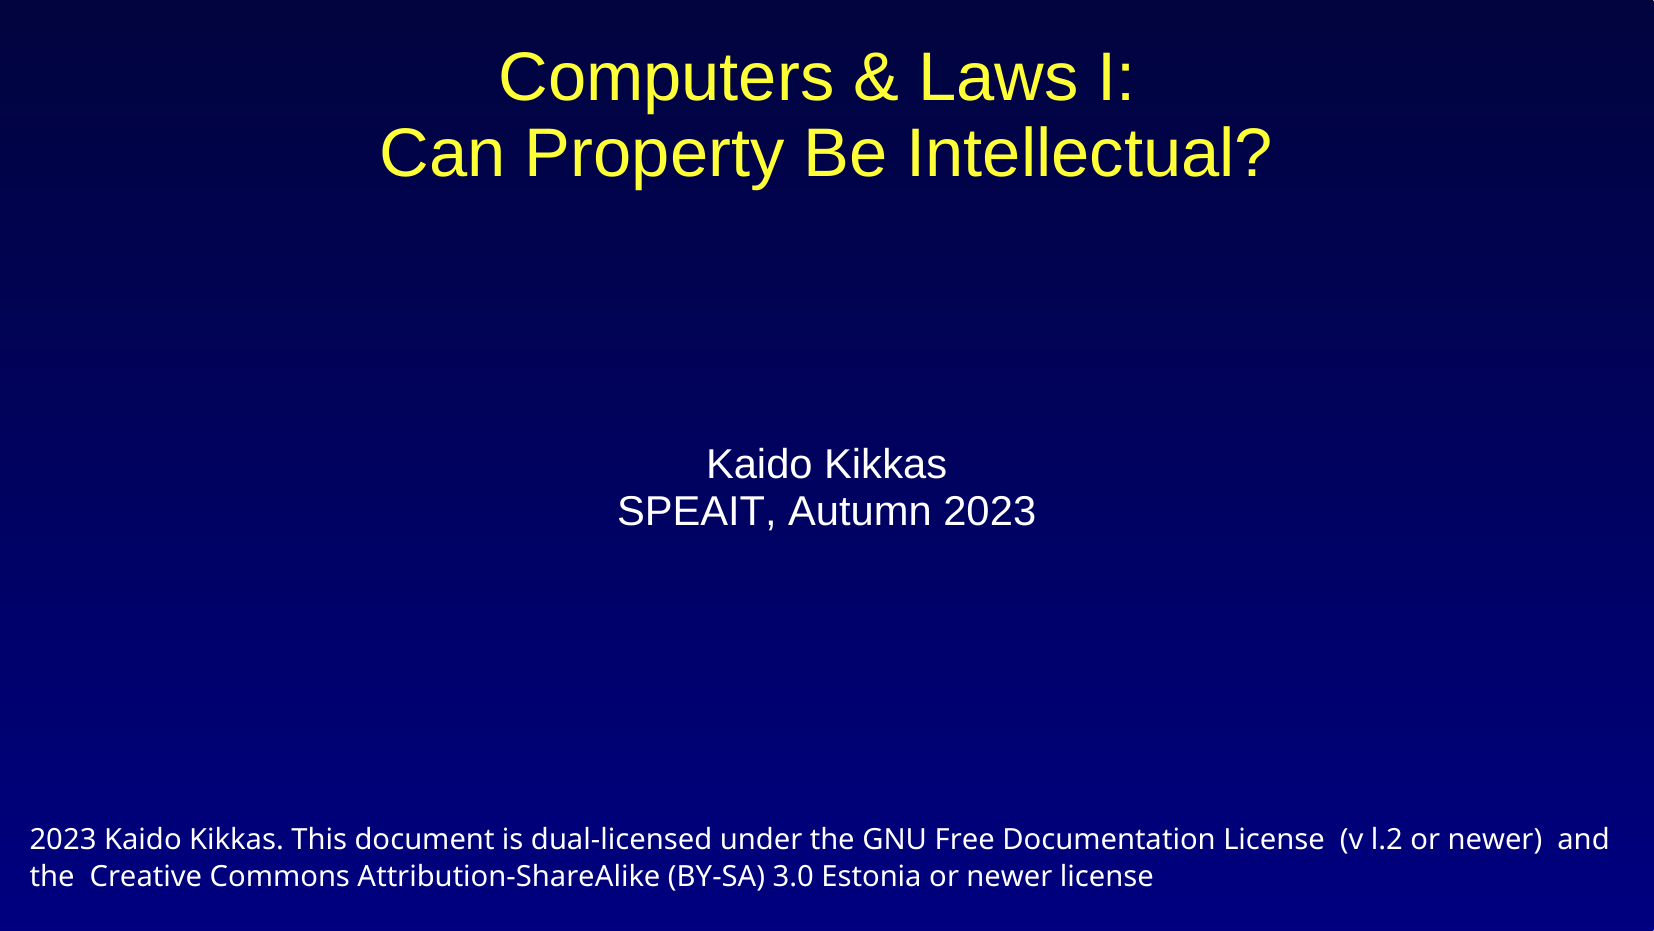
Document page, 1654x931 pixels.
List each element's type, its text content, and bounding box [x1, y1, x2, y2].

title Computers & Laws I: Can Property Be Intellectual? [82, 37, 1571, 193]
text_box 2023 Kaido Kikkas. This document is dual-licensed under the GNU Free Documentation License (v l.2 or newer) and the Creative Commons Attribution-ShareAlike (BY-SA) 3.0 Estonia or newer license [29, 819, 1631, 895]
subtitle Kaido Kikkas SPEAIT, Autumn 2023 [82, 217, 1571, 758]
